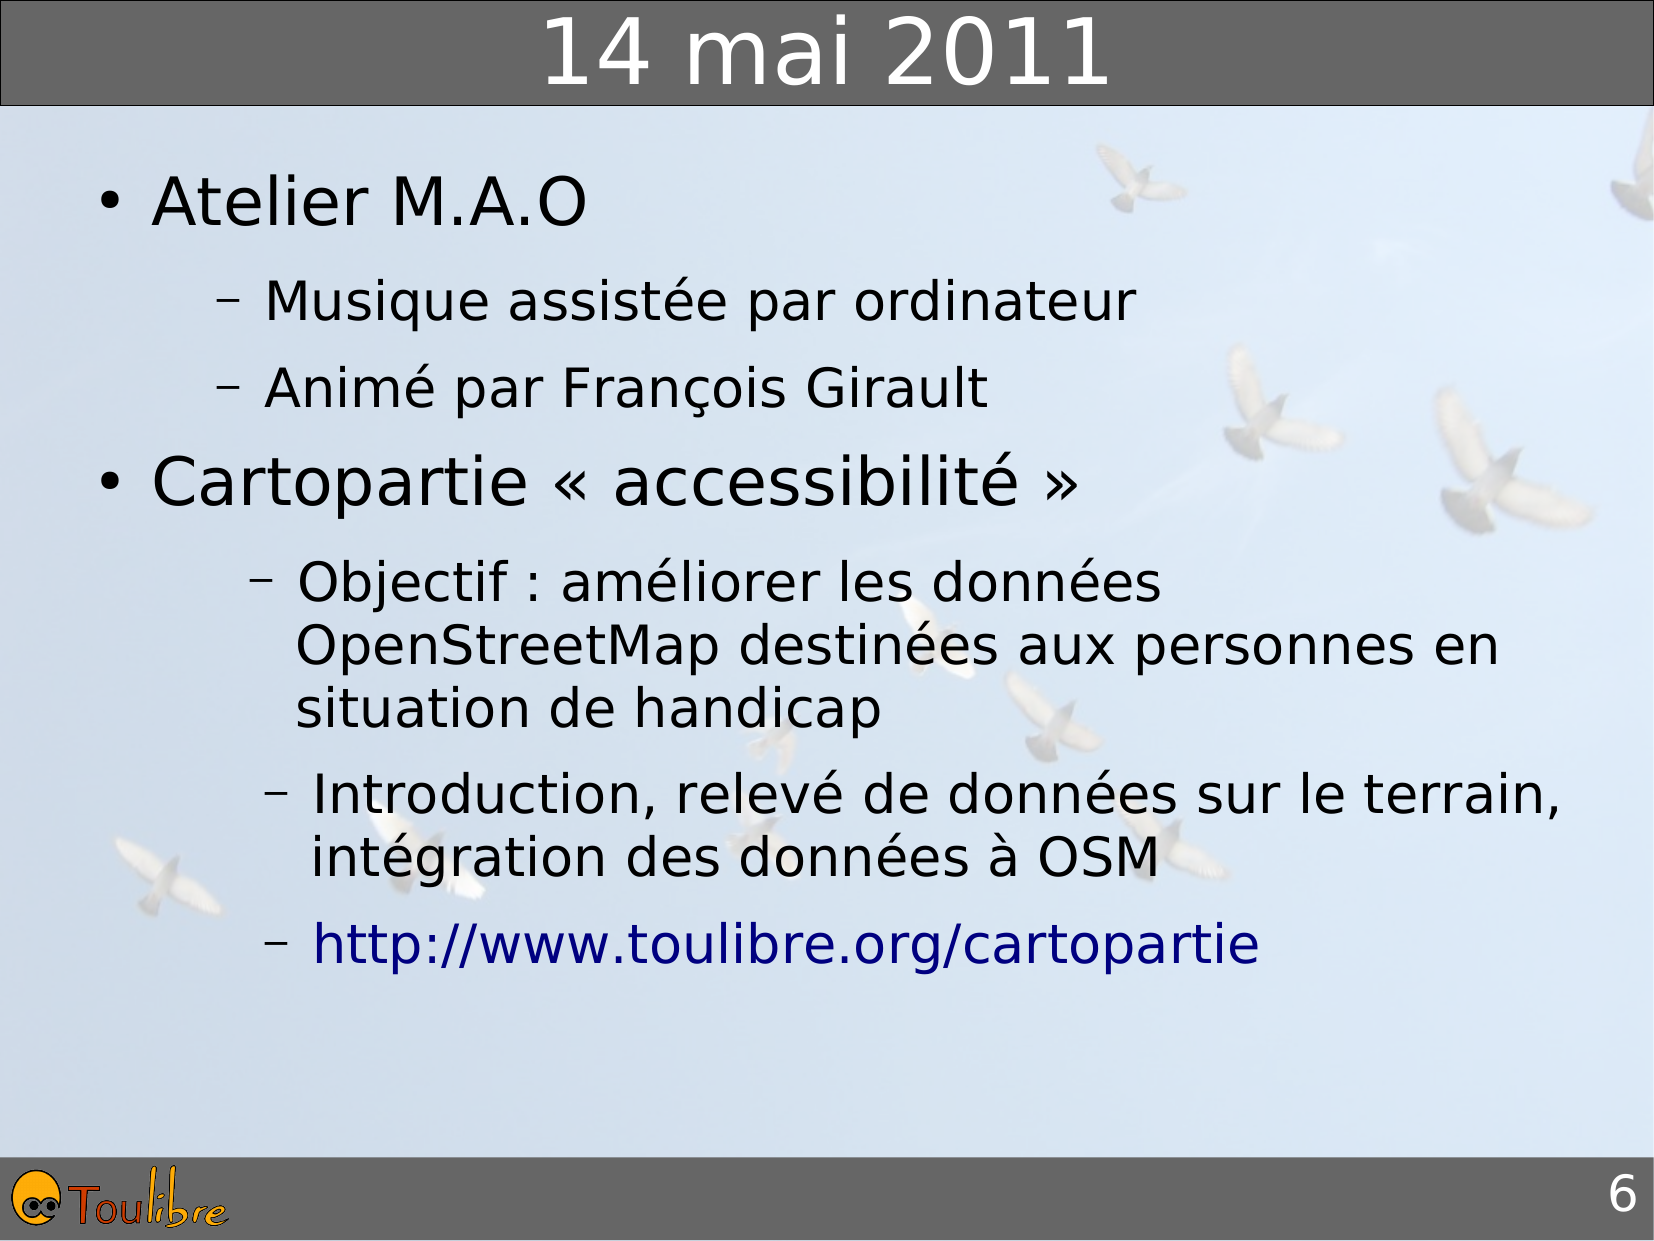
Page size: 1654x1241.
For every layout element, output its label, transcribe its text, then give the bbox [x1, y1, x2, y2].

title 14 mai 2011 [0, 0, 1654, 107]
list Atelier M.A.O Musique assistée par ordinateur Animé par François Girault Cartopartie « accessibilité » Objectif : améliorer les données OpenStreetMap destinées aux personnes en situation de handicap Introduction, relevé de données sur le terrain, intégration des données à OSM http://www.toulibre.org/cartopartie [80, 163, 1569, 1111]
picture [11, 1165, 229, 1228]
